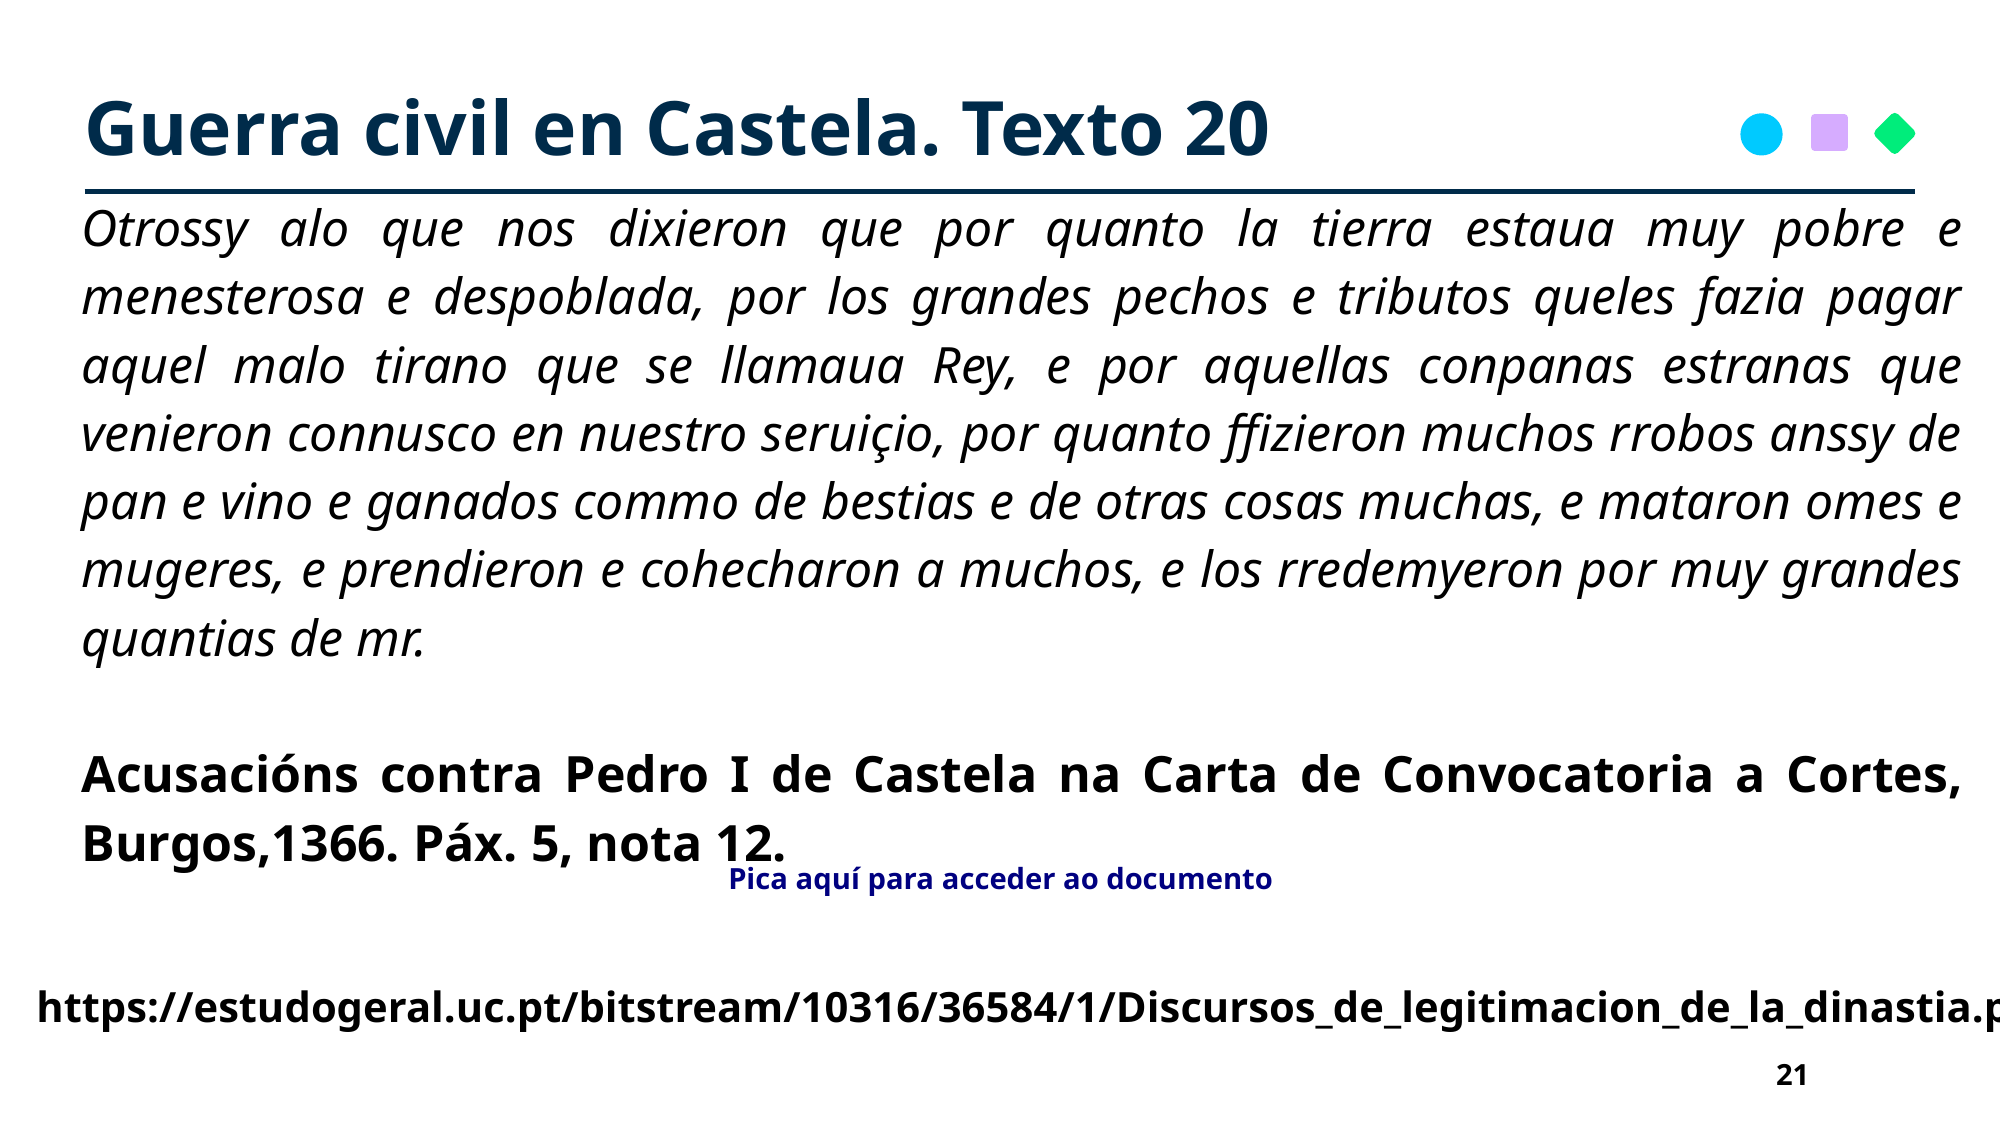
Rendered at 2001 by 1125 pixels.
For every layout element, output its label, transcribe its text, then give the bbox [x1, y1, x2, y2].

text_box https://estudogeral.uc.pt/bitstream/10316/36584/1/Discursos_de_legitimacion_de_la_dinastia.pdf [21, 974, 2000, 1038]
text_box Otrossy alo que nos dixieron que por quanto la tierra estaua muy pobre e menesterosa e despoblada, por los grandes pechos e tributos queles fazia pagar aquel malo tirano que se llamaua Rey, e por aquellas conpanas estranas que venieron connusco en nuestro seruiçio, por quanto ffizieron muchos rrobos anssy de pan e vino e ganados commo de bestias e de otras cosas muchas, e mataron omes e mugeres, e prendieron e cohecharon a muchos, e los rredemyeron por muy grandes quantias de mr. Acusacións contra Pedro I de Castela na Carta de Convocatoria a Cortes, Burgos,1366. Páx. 5, nota 12. [66, 265, 1979, 804]
title Guerra civil en Castela. Texto 20 [84, 29, 1601, 178]
text_box Pica aquí para acceder ao documento [555, 840, 1447, 916]
